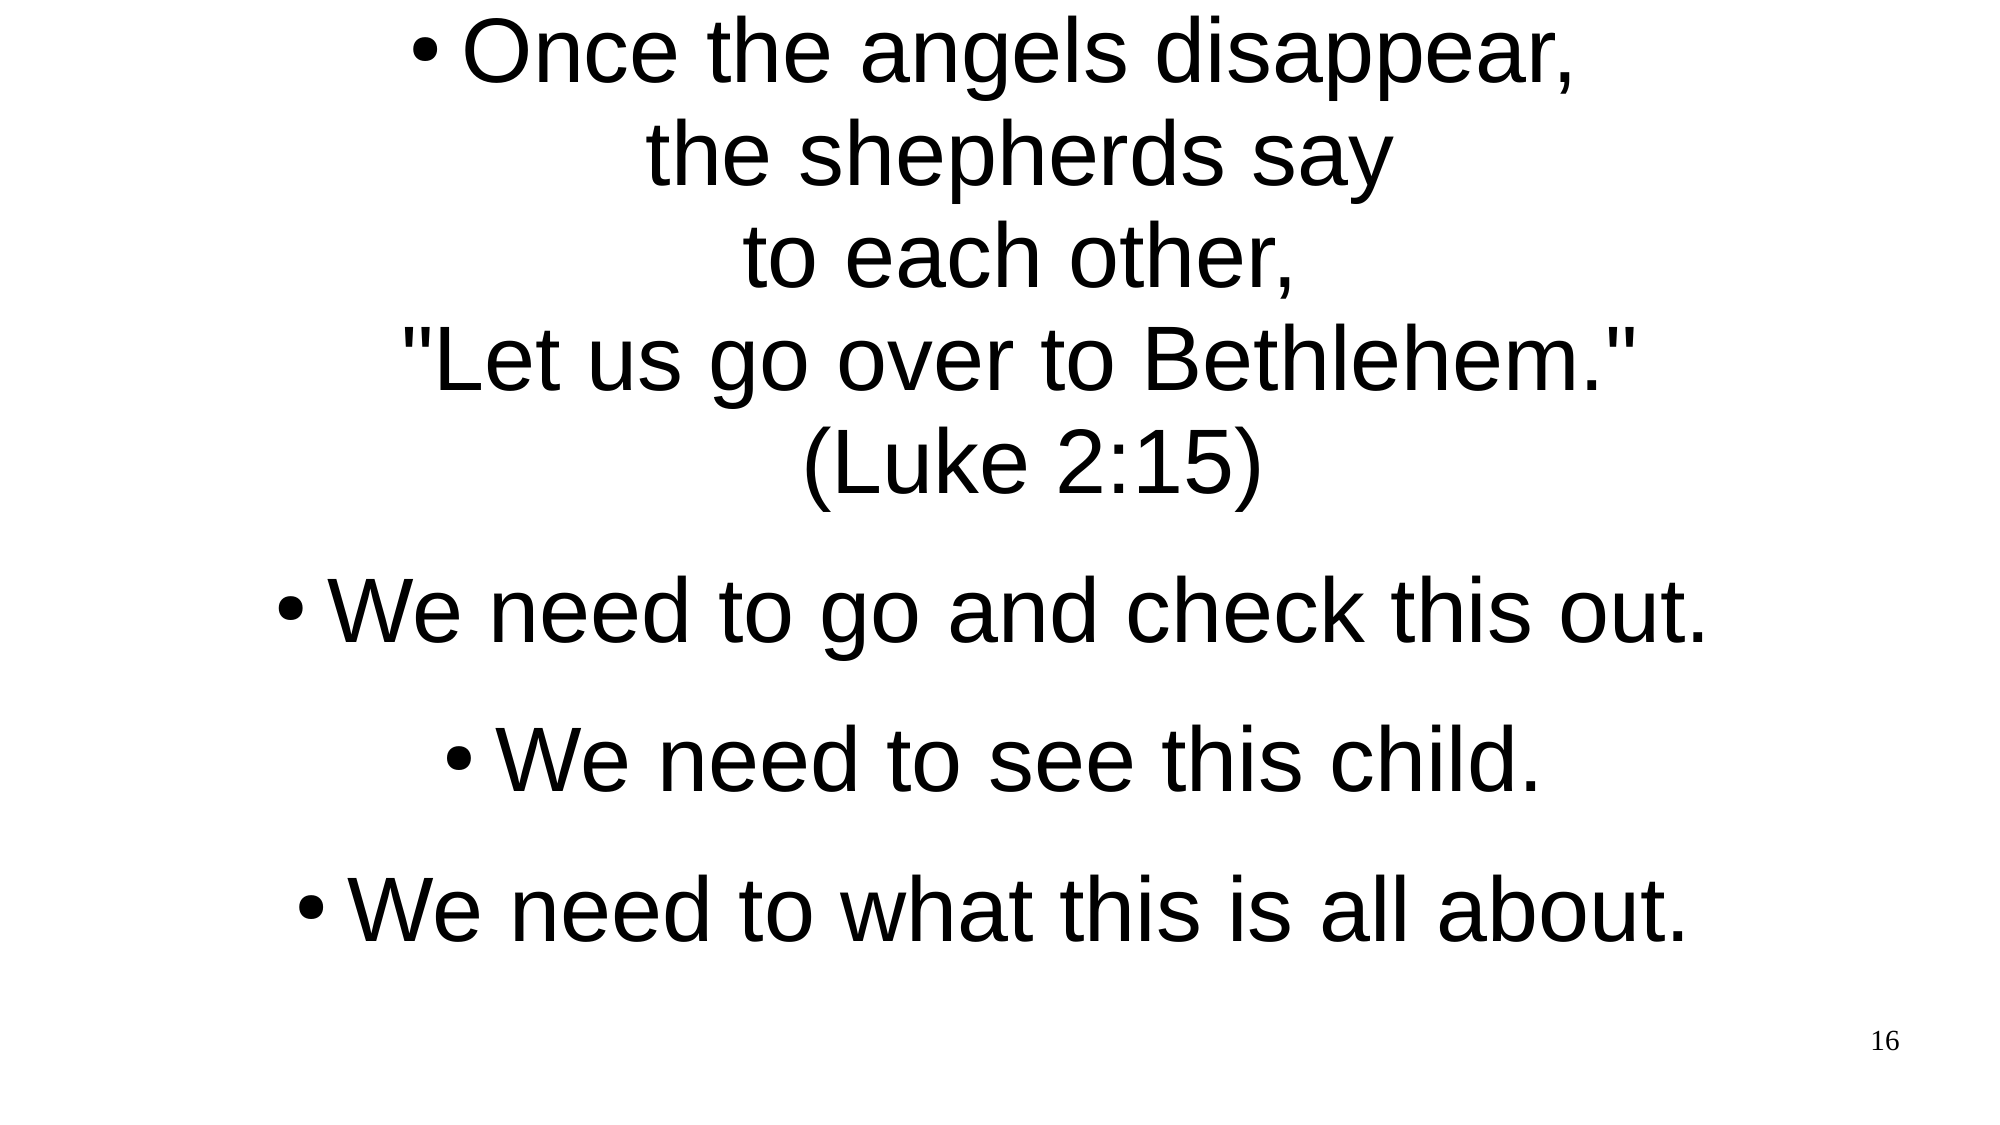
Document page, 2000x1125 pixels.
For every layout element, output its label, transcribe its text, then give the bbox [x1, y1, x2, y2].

list Once the angels disappear, the shepherds say to each other, "Let us go over to Bethlehem." (Luke 2:15) We need to go and check this out. We need to see this child. We need to what this is all about. [0, 0, 1996, 1123]
